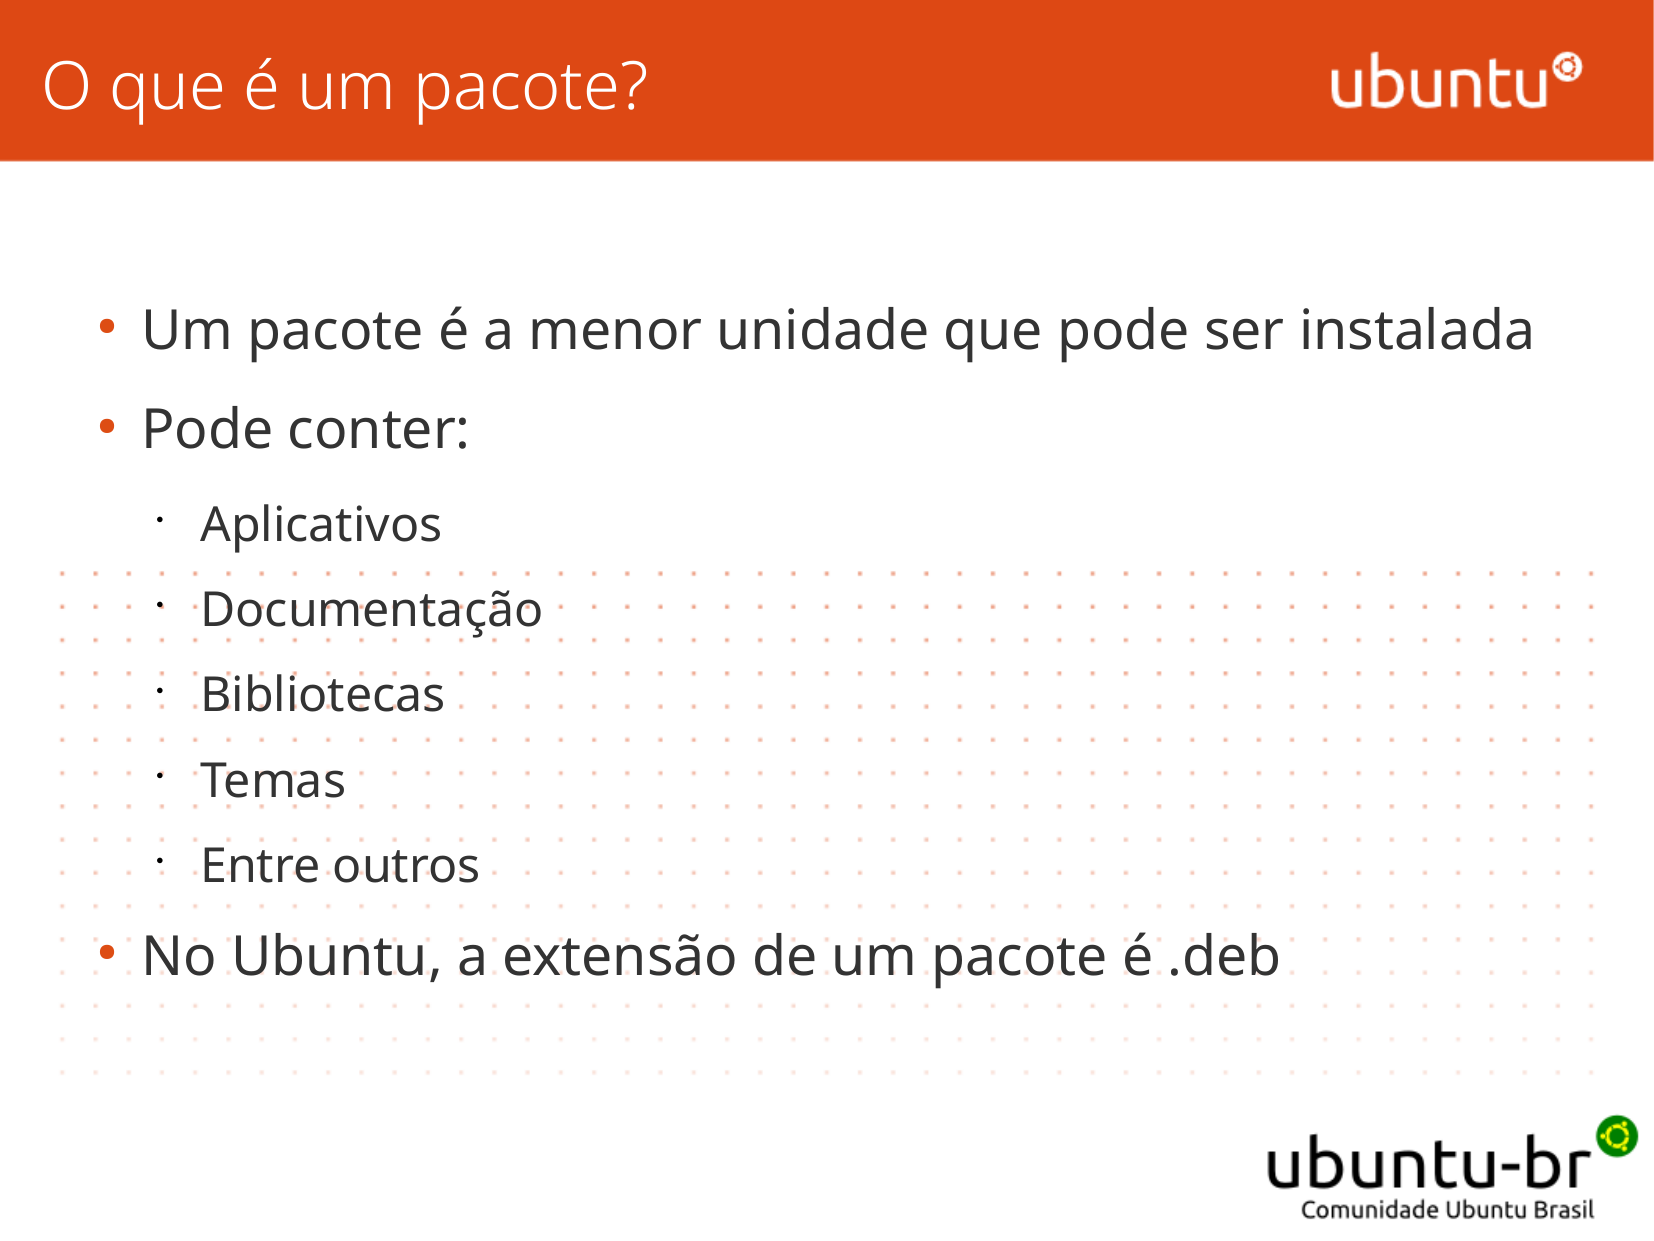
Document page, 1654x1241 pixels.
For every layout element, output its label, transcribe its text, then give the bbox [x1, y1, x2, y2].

title O que é um pacote? [41, 31, 1300, 136]
list Um pacote é a menor unidade que pode ser instalada Pode conter: Aplicativos Documentação Bibliotecas Temas Entre outros No Ubuntu, a extensão de um pacote é .deb [82, 290, 1538, 1010]
picture [0, 0, 1654, 1241]
